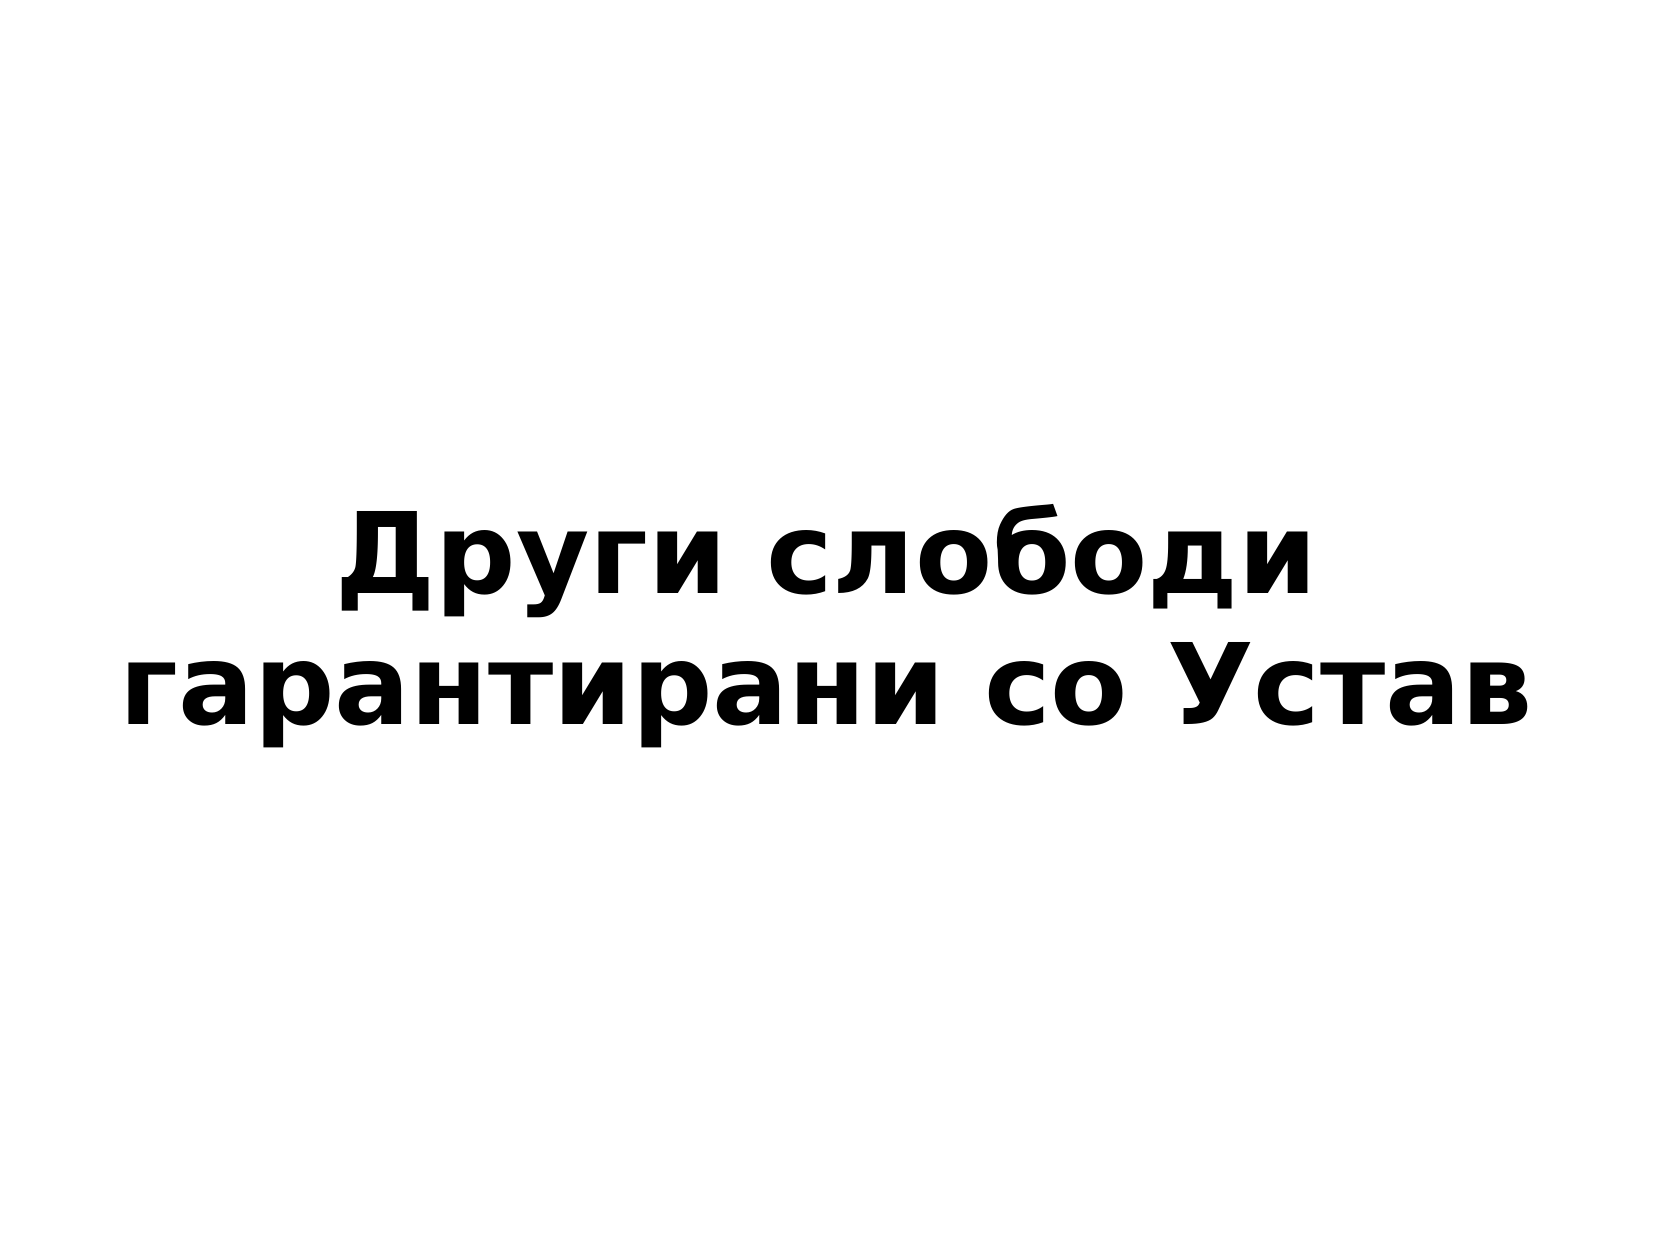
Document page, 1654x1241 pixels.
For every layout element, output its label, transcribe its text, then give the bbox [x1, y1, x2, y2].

subtitle Други слободи гарантирани со Устав [0, 0, 1654, 1241]
